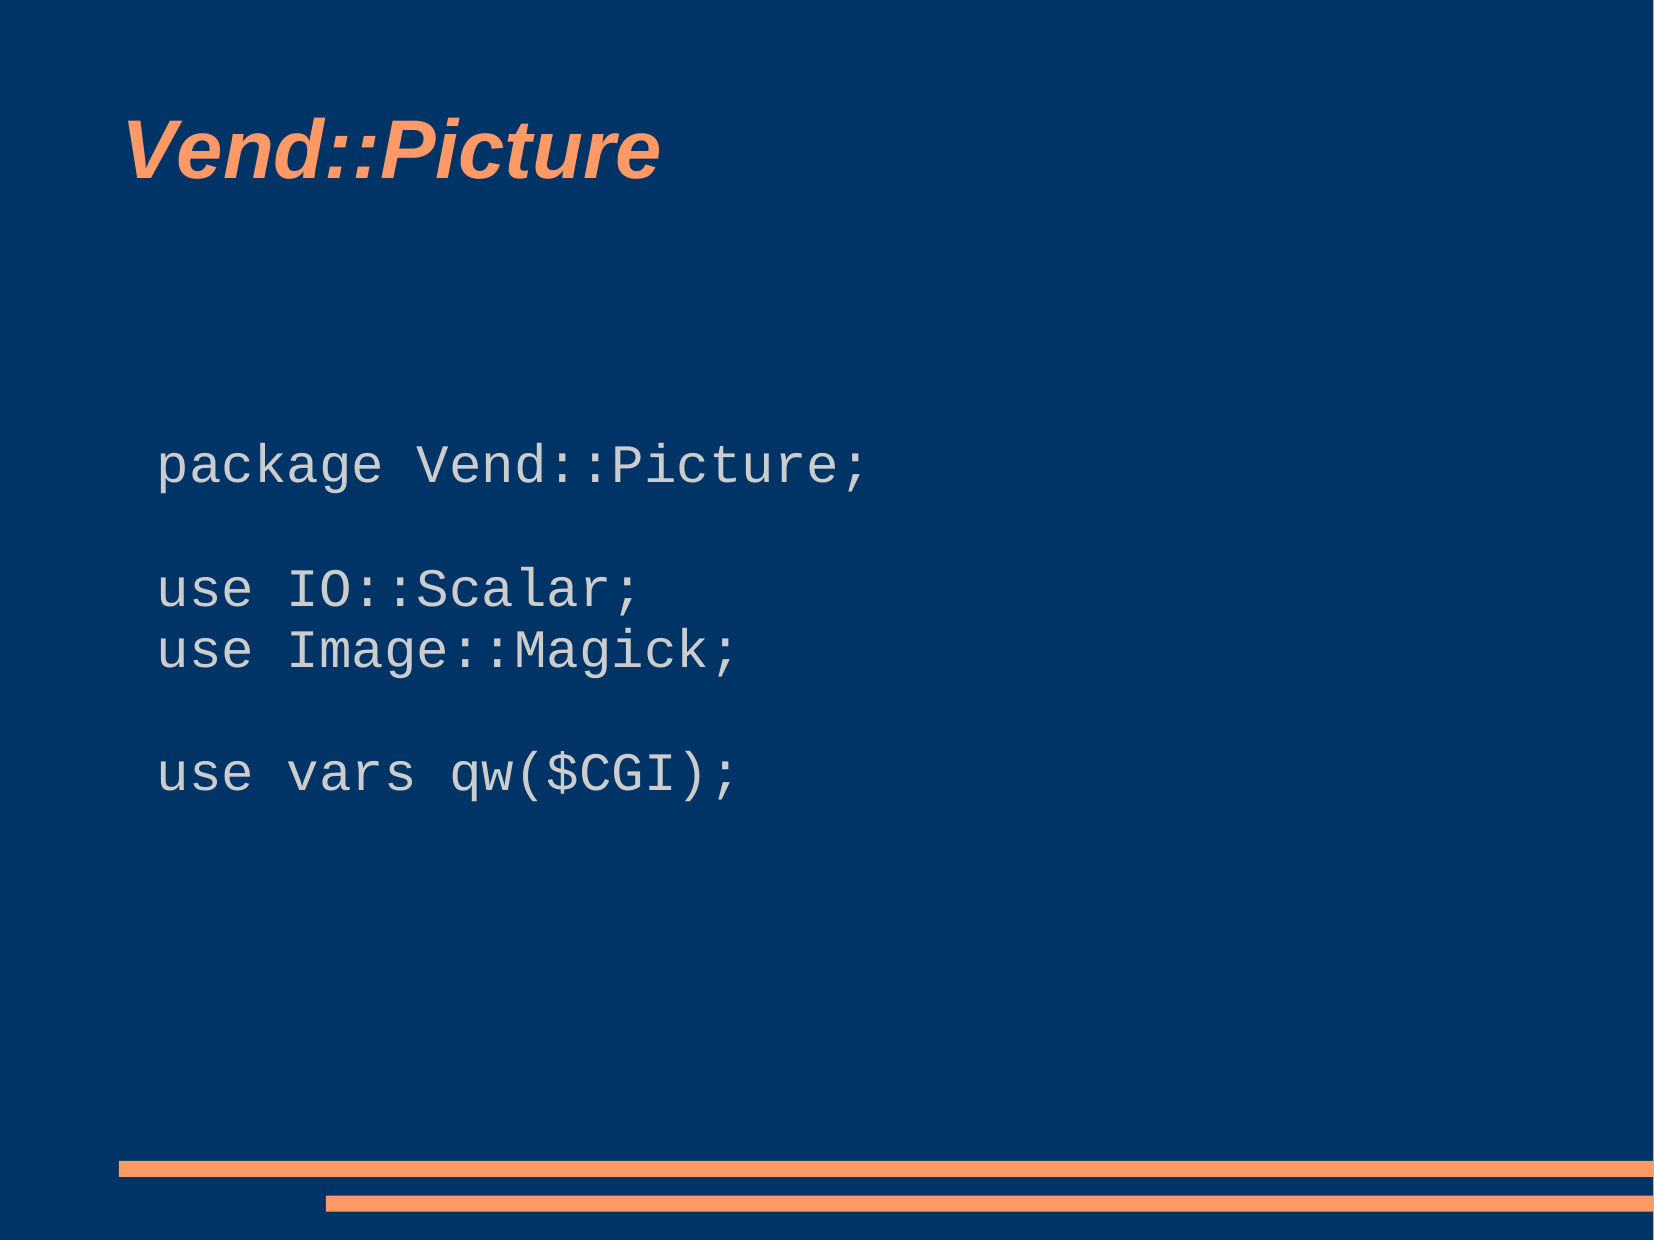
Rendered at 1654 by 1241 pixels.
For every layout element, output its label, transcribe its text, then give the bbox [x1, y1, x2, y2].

subtitle package Vend::Picture; use IO::Scalar; use Image::Magick; use vars qw($CGI); [121, 329, 1561, 1125]
title Vend::Picture [121, 46, 1534, 254]
